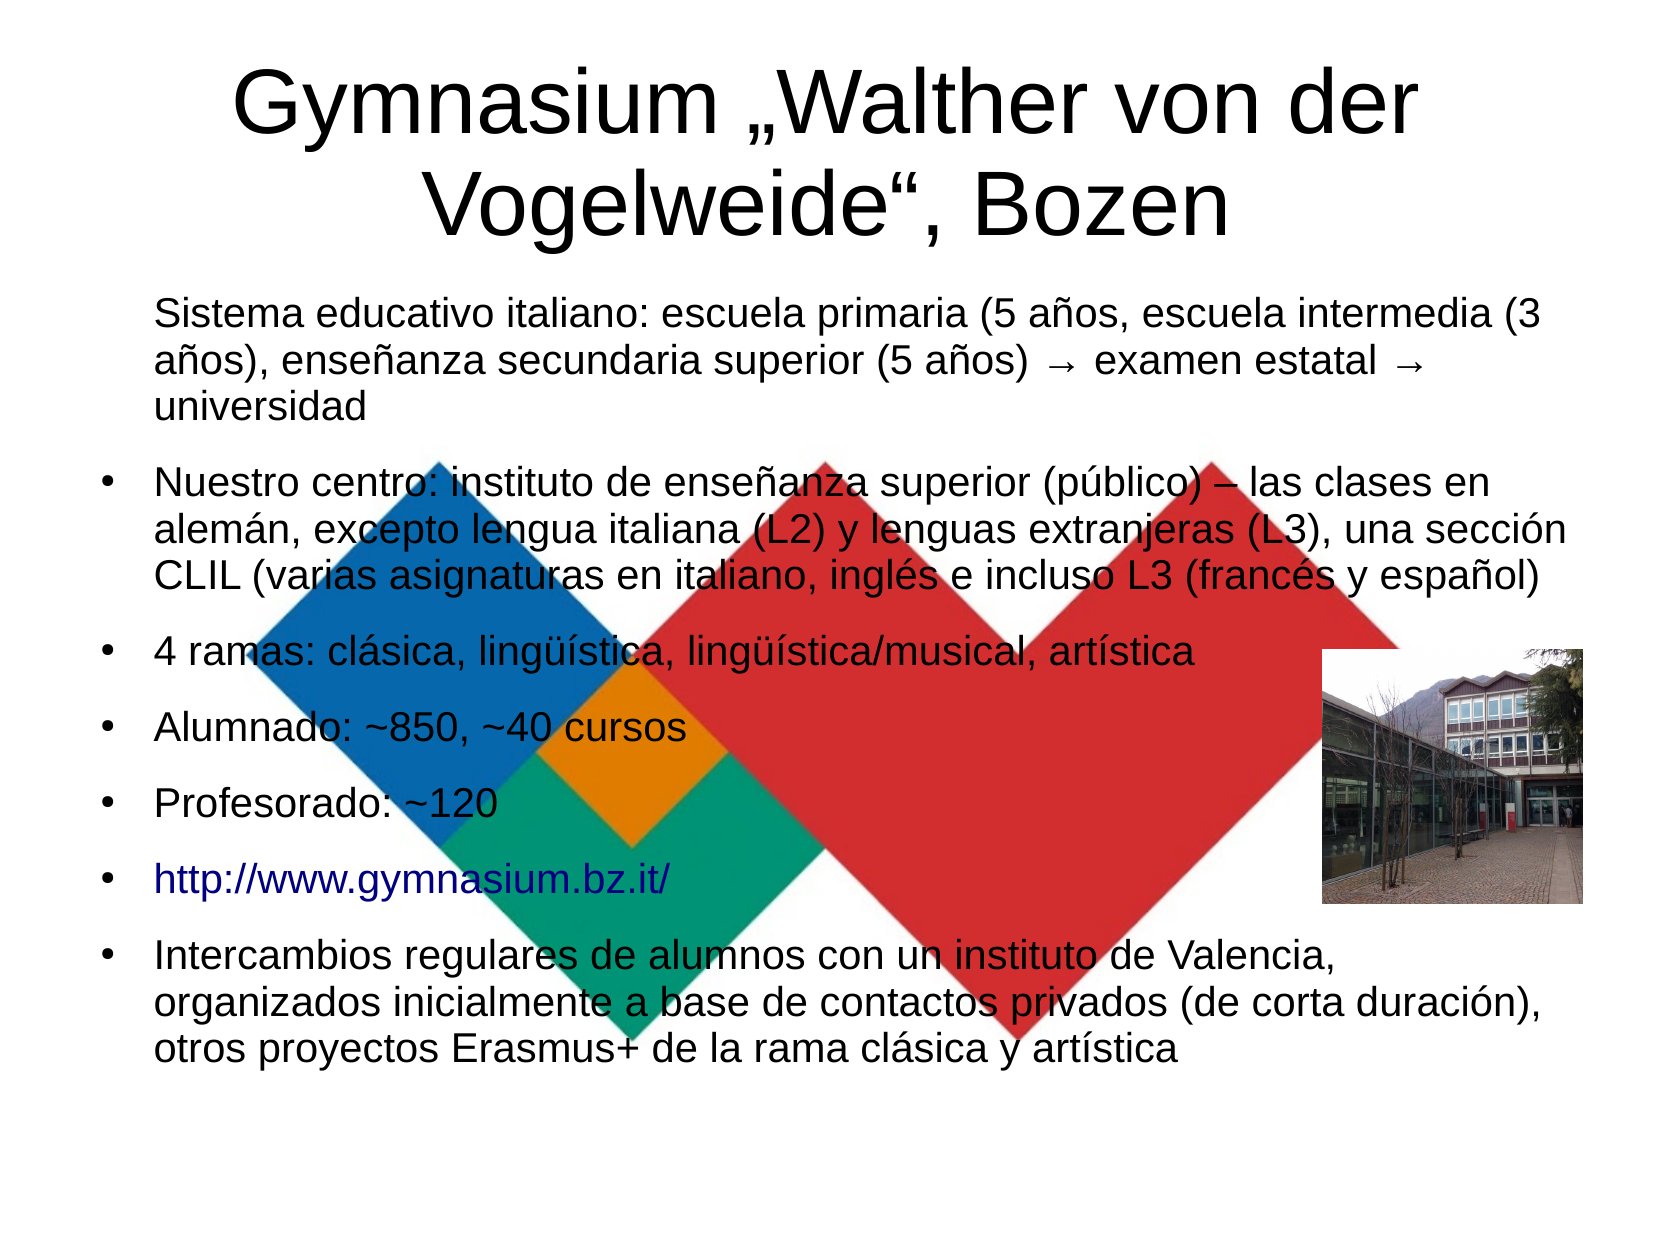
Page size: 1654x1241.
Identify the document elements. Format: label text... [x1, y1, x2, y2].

title Gymnasium „Walther von der Vogelweide“, Bozen [82, 49, 1571, 257]
picture [1322, 649, 1583, 904]
list Sistema educativo italiano: escuela primaria (5 años, escuela intermedia (3 años), enseñanza secundaria superior (5 años) → examen estatal → universidad Nuestro centro: instituto de enseñanza superior (público) – las clases en alemán, excepto lengua italiana (L2) y lenguas extranjeras (L3), una sección CLIL (varias asignaturas en italiano, inglés e incluso L3 (francés y español) 4 ramas: clásica, lingüística, lingüística/musical, artística Alumnado: ~850, ~40 cursos Profesorado: ~120 http://www.gymnasium.bz.it/ Intercambios regulares de alumnos con un instituto de Valencia, organizados inicialmente a base de contactos privados (de corta duración), otros proyectos Erasmus+ de la rama clásica y artística [82, 290, 1571, 1158]
